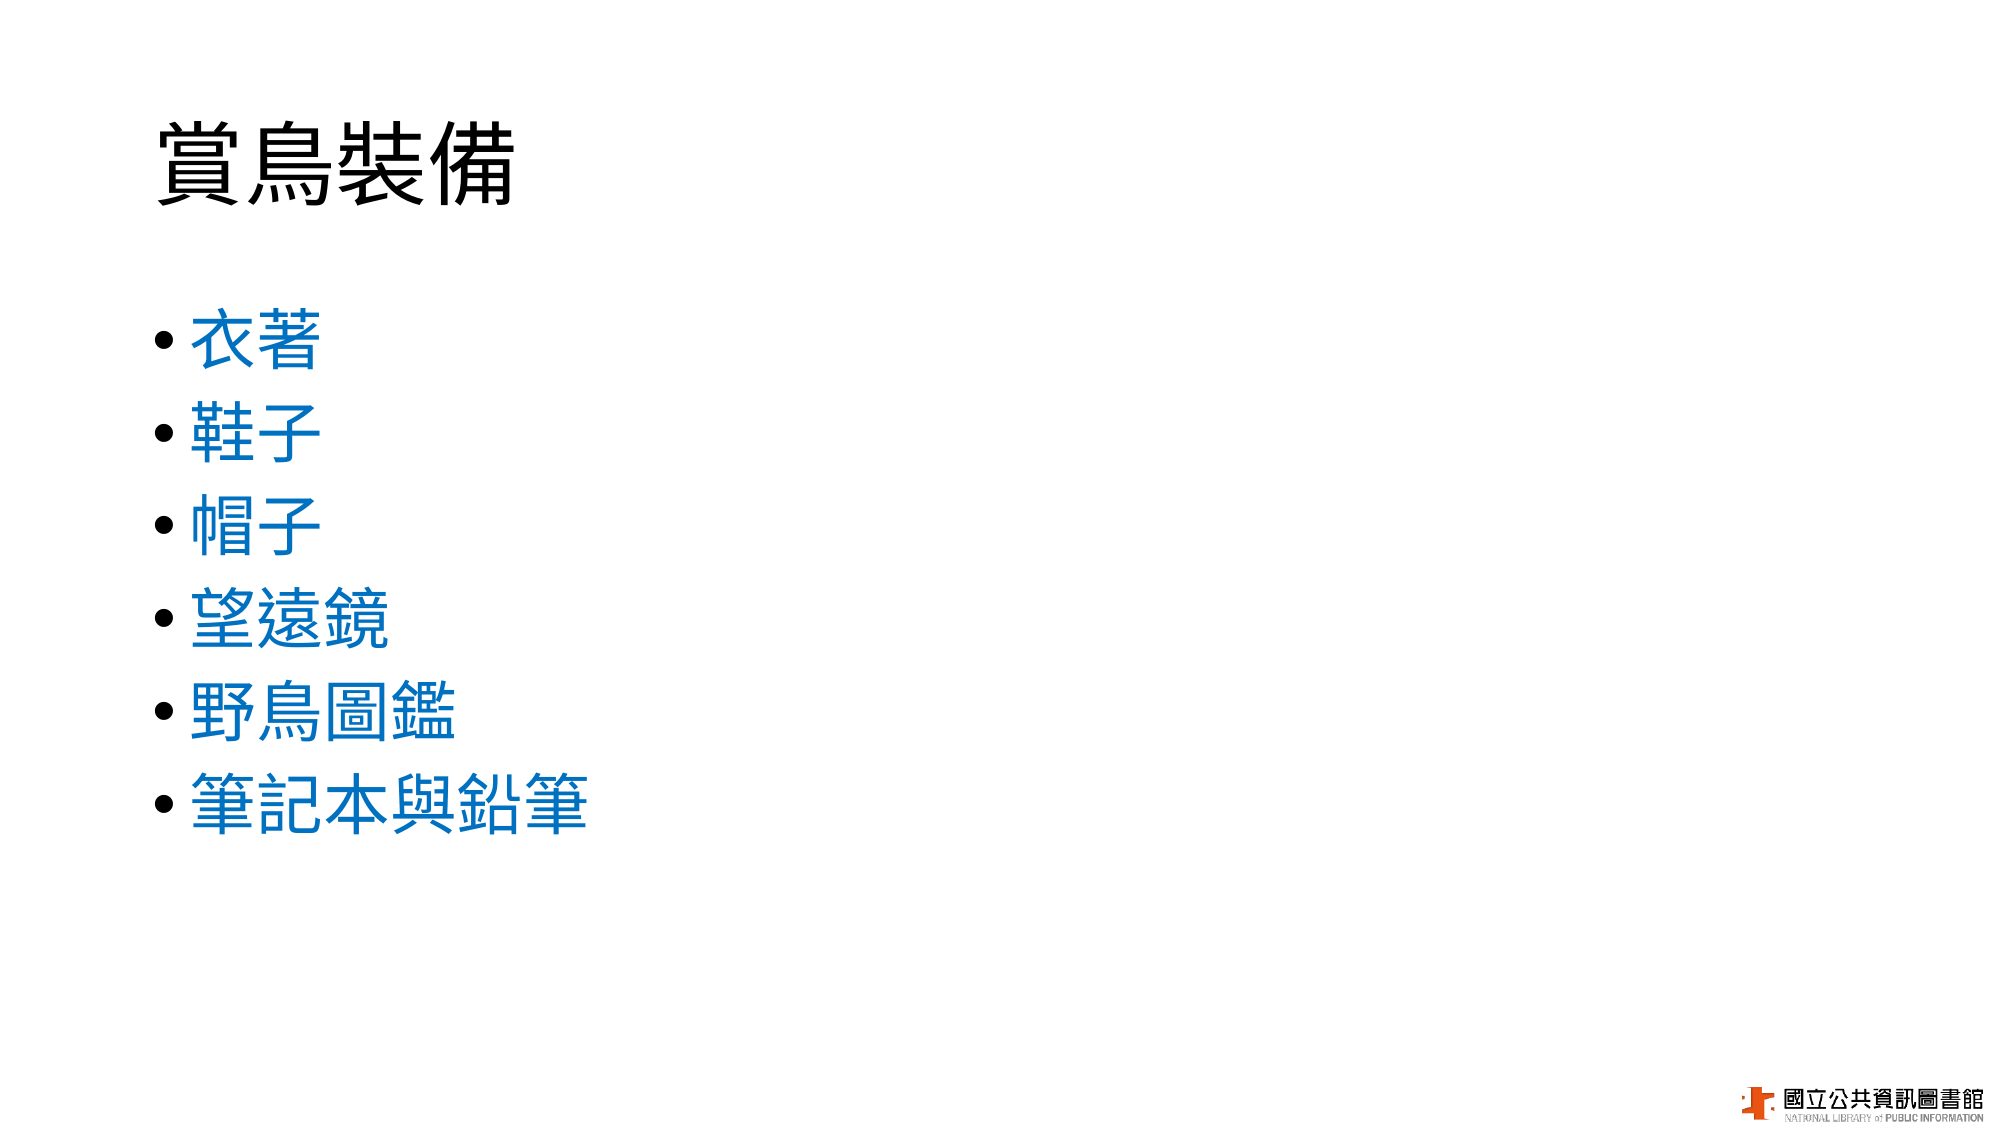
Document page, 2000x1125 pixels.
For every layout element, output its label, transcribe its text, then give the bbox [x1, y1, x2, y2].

list 衣著 鞋子 帽子 望遠鏡 野鳥圖鑑 筆記本與鉛筆 [137, 299, 1863, 1014]
title 賞鳥裝備 [137, 59, 1863, 278]
